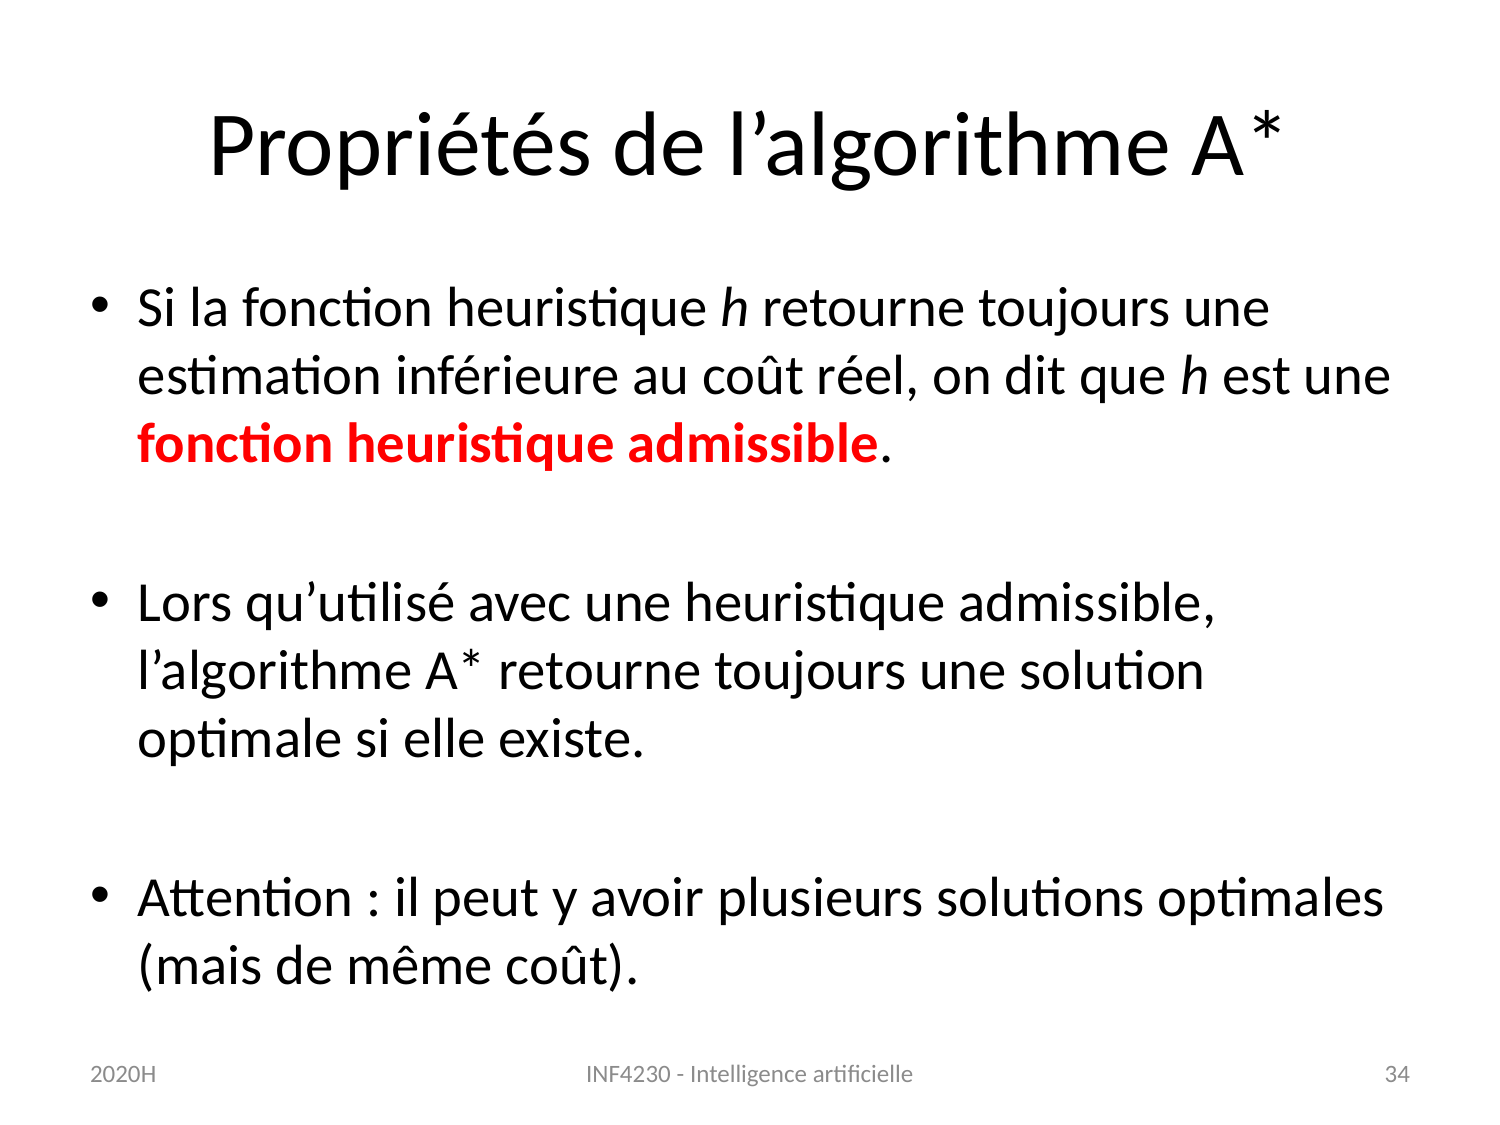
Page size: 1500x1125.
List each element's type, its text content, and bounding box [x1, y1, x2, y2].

slide_number <numéro> [1074, 1042, 1425, 1103]
list Si la fonction heuristique h retourne toujours une estimation inférieure au coût réel, on dit que h est une fonction heuristique admissible. Lors qu’utilisé avec une heuristique admissible, l’algorithme A* retourne toujours une solution optimale si elle existe. Attention : il peut y avoir plusieurs solutions optimales (mais de même coût). [75, 262, 1425, 1005]
footer INF4230 - Intelligence artificielle [512, 1042, 988, 1103]
slide_number 2020H [75, 1042, 425, 1103]
title Propriétés de l’algorithme A* [75, 45, 1425, 233]
